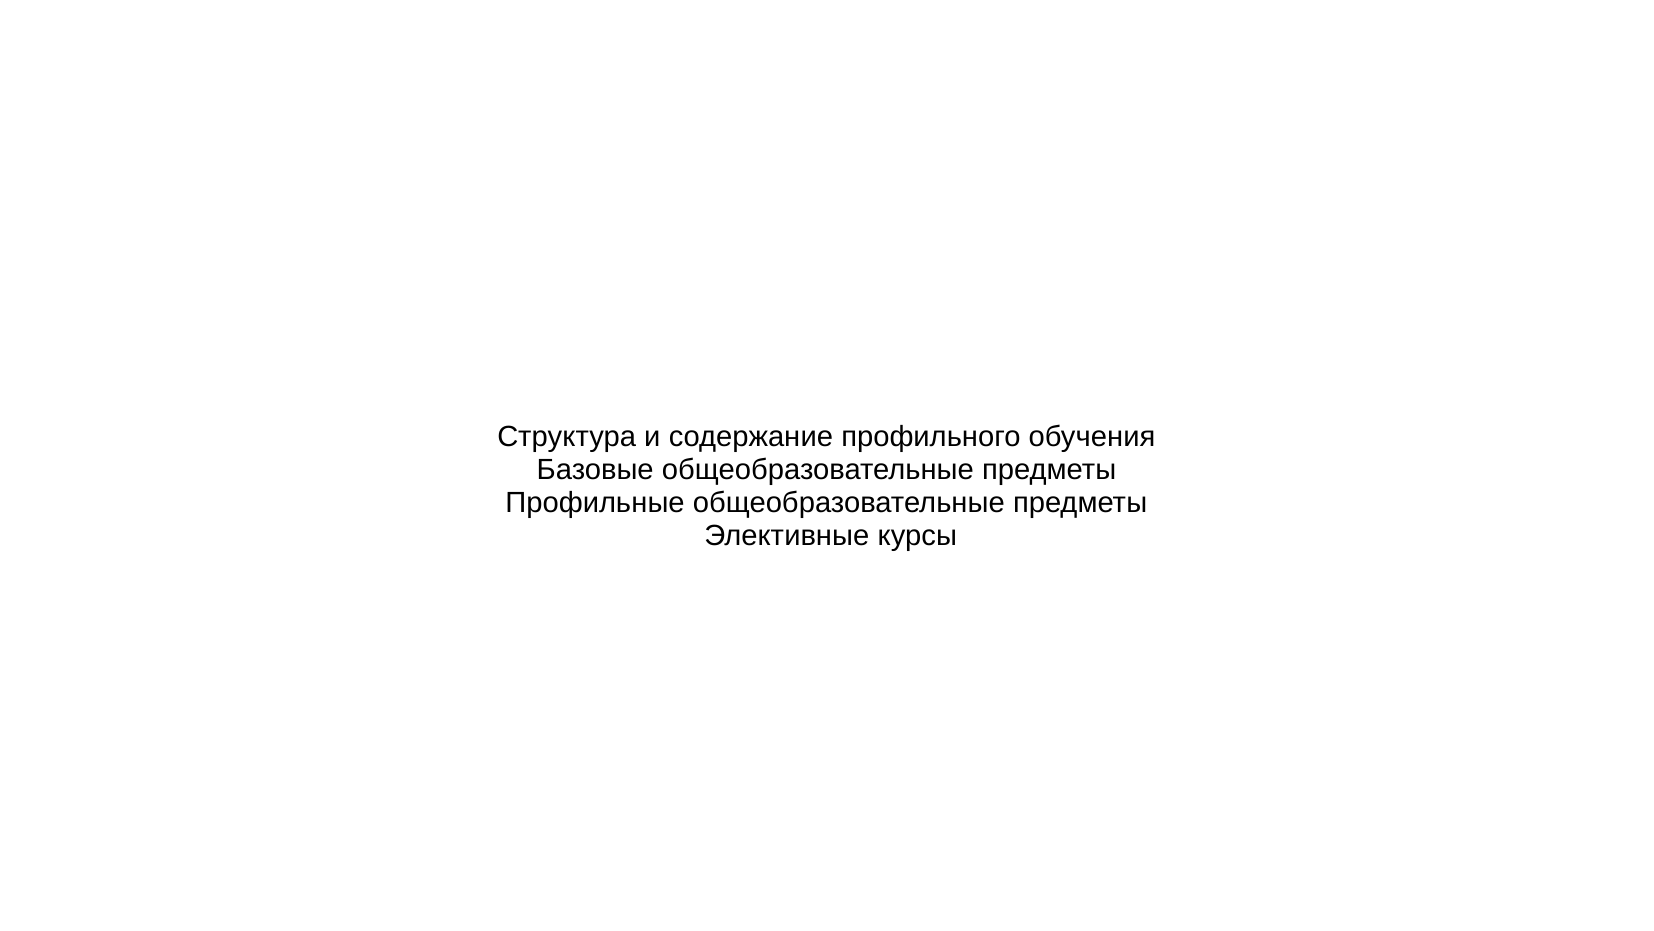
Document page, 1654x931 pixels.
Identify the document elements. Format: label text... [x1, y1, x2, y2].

subtitle Структура и содержание профильного обучения Базовые общеобразовательные предметы Профильные общеобразовательные предметы Элективные курсы [82, 216, 1571, 756]
